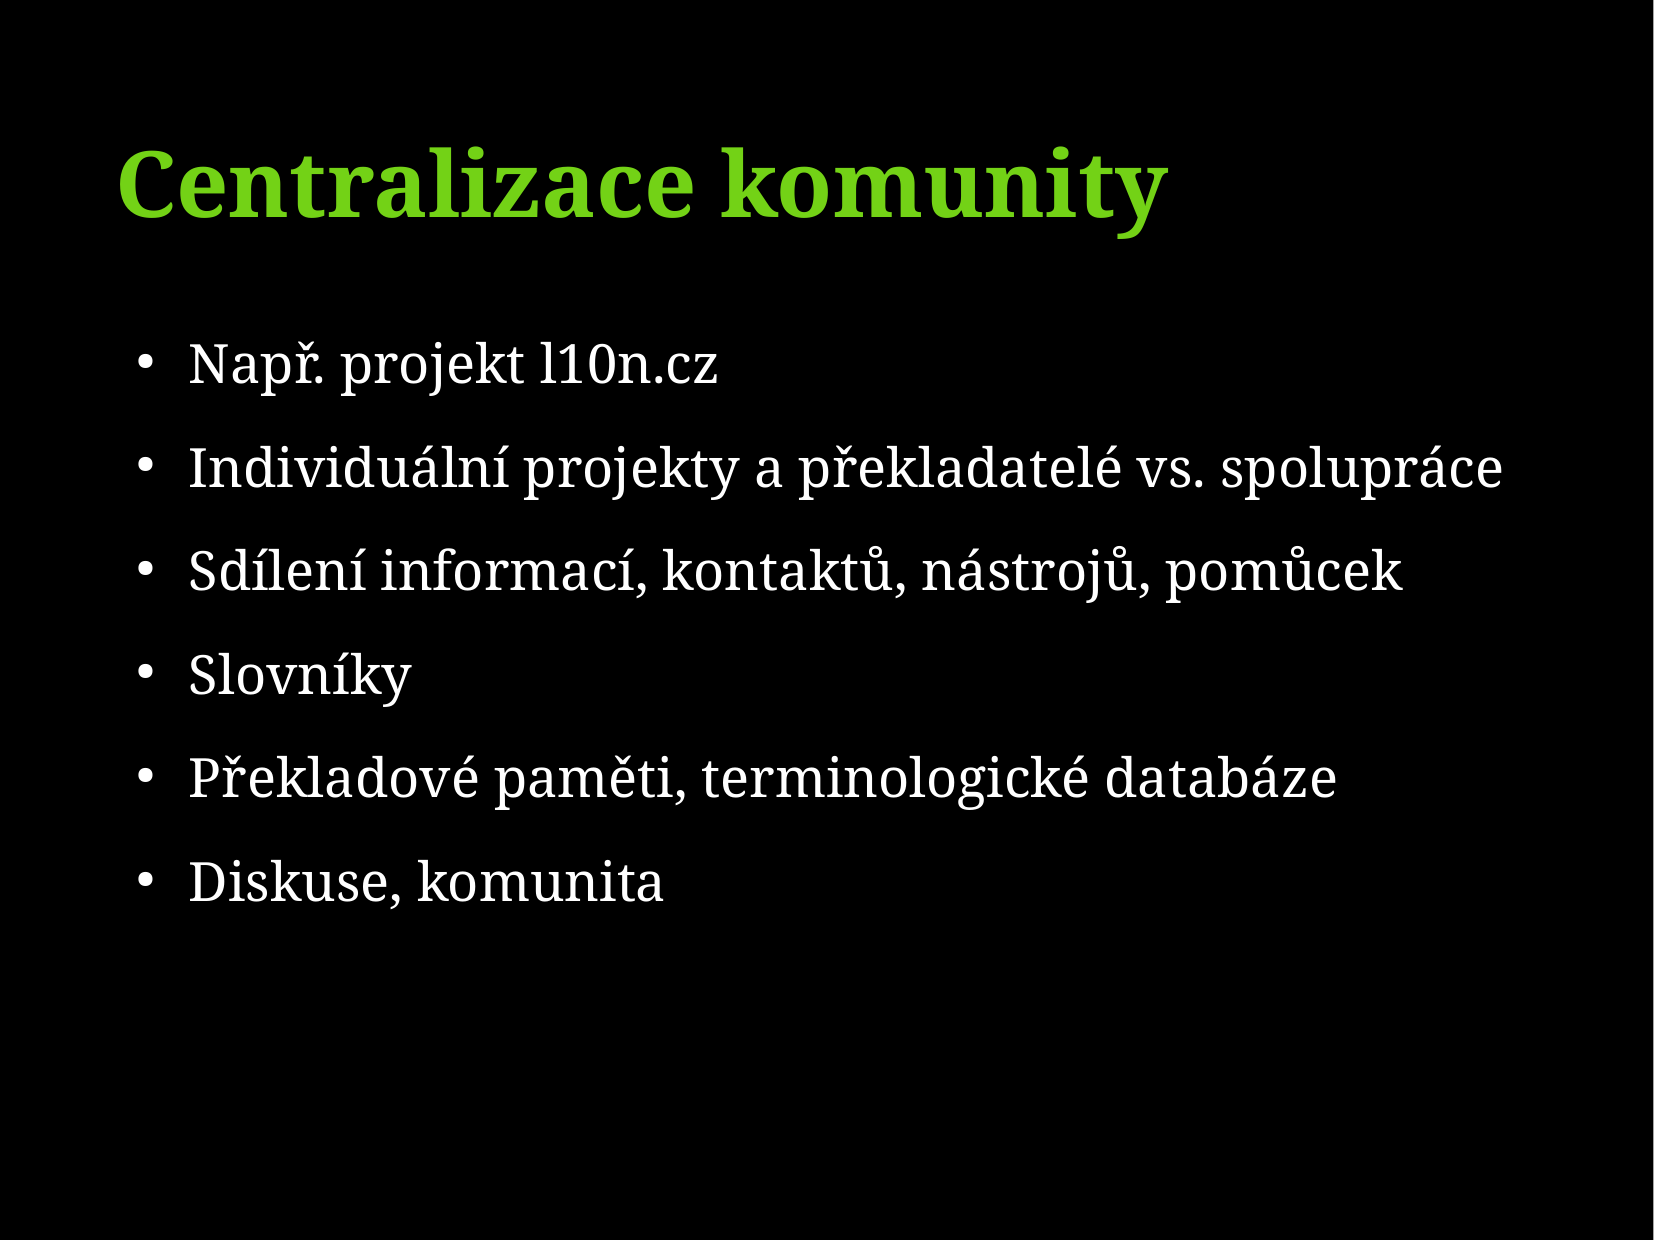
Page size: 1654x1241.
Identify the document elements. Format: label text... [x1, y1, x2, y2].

title Centralizace komunity [115, 78, 1539, 287]
list Např. projekt l10n.cz Individuální projekty a překladatelé vs. spolupráce Sdílení informací, kontaktů, nástrojů, pomůcek Slovníky Překladové paměti, terminologické databáze Diskuse, komunita [118, 325, 1536, 1145]
